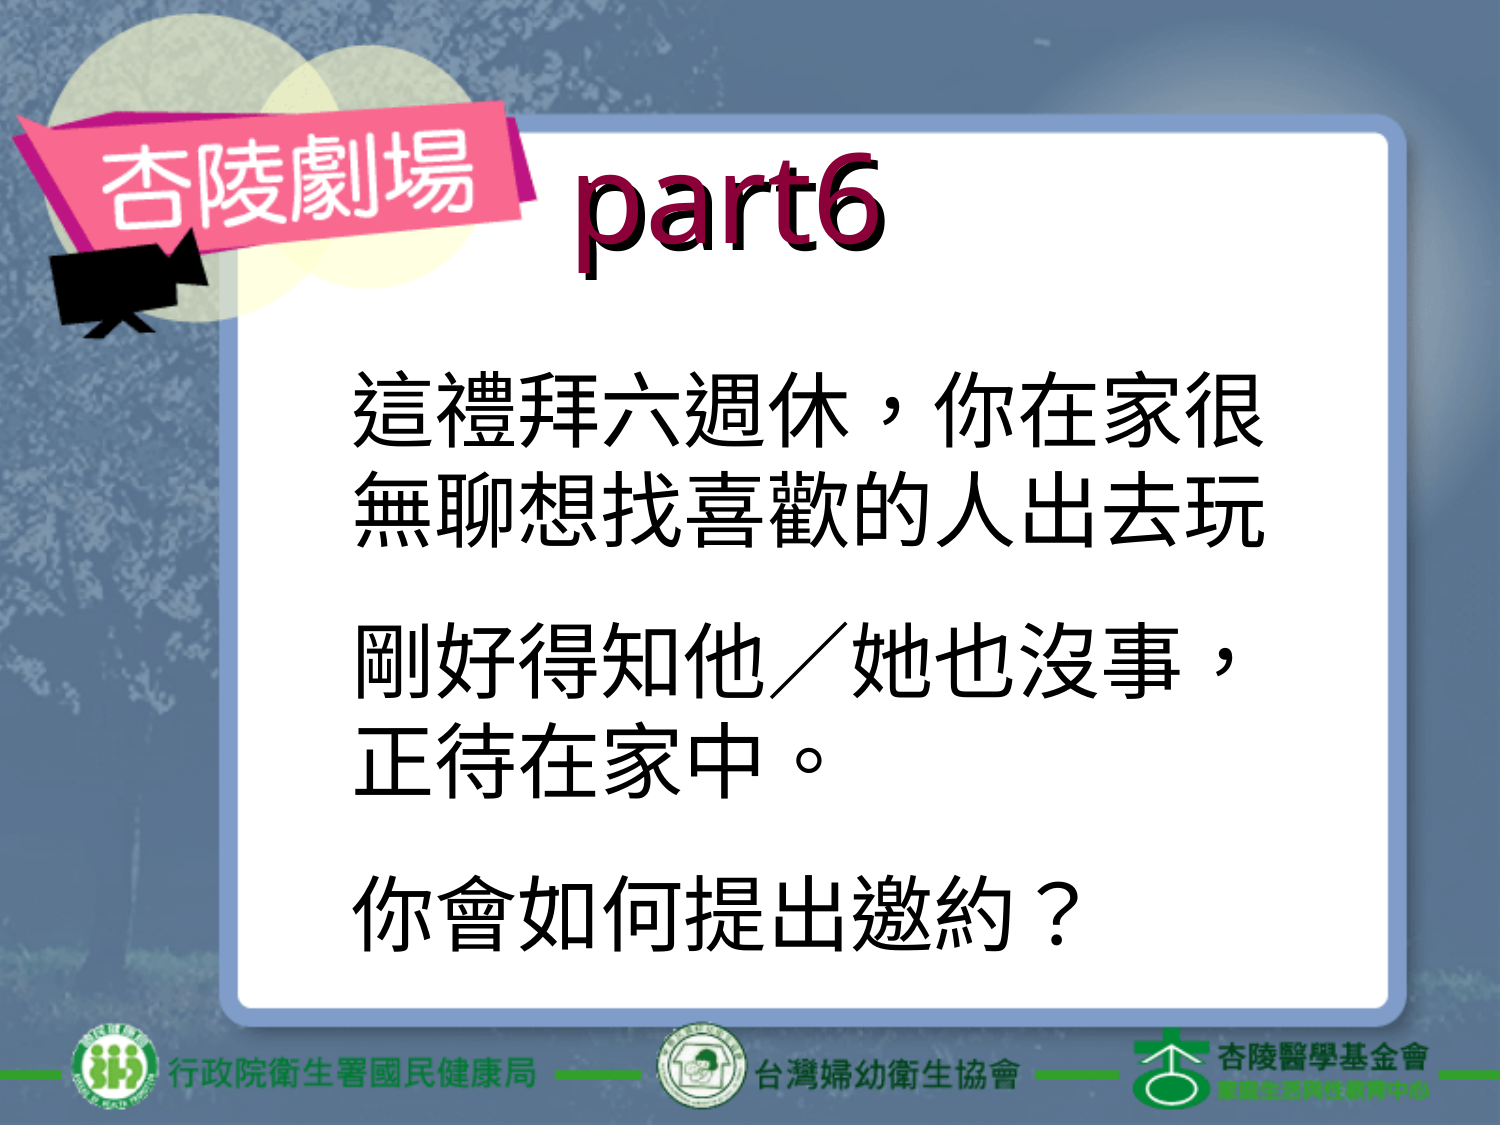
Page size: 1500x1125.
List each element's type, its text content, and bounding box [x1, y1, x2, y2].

title part6 [553, 108, 975, 279]
text_box 這禮拜六週休，你在家很無聊想找喜歡的人出去玩 剛好得知他／她也沒事，正待在家中。 你會如何提出邀約？ [336, 350, 1306, 970]
picture [0, 0, 1500, 1125]
